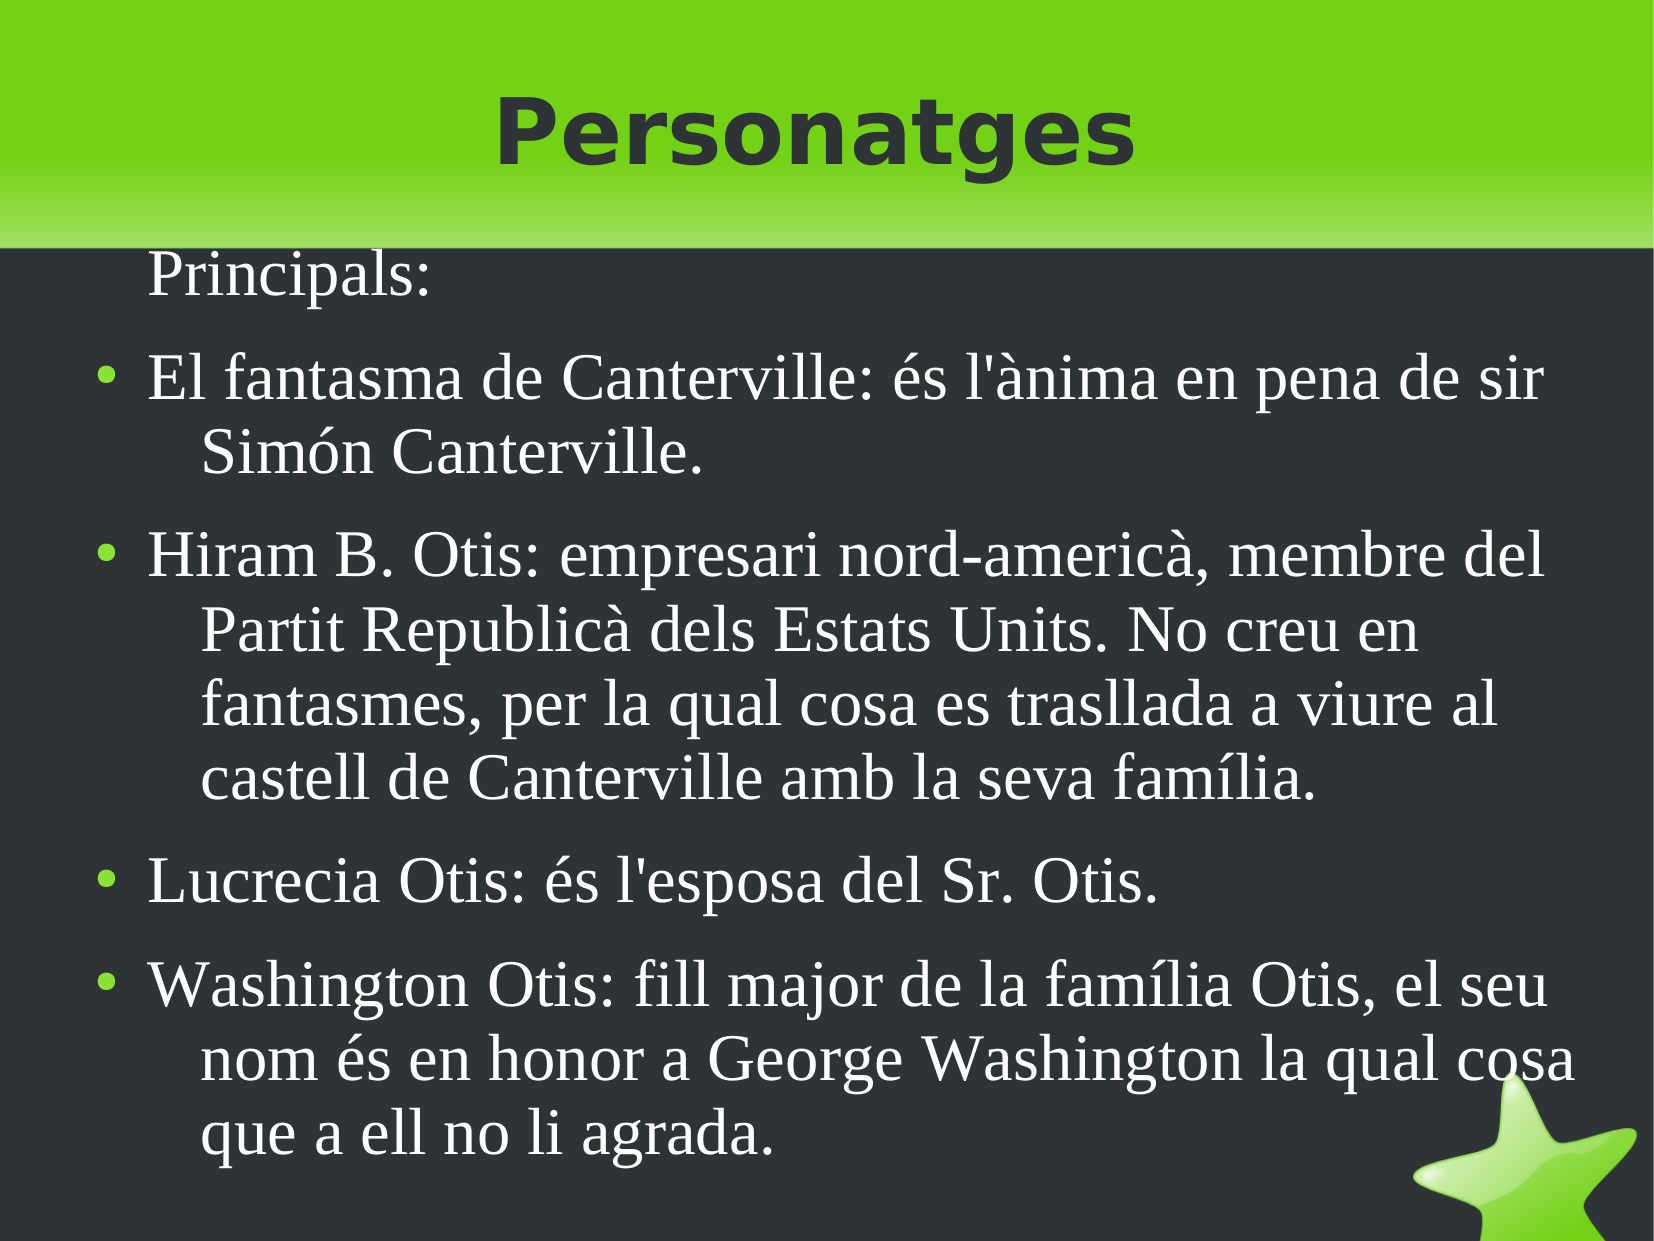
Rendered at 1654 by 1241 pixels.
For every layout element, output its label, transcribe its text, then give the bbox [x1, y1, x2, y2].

picture [0, 0, 1654, 1241]
title Personatges [76, 36, 1565, 229]
list Principals: El fantasma de Canterville: és l'ànima en pena de sir Simón Canterville. Hiram B. Otis: empresari nord-americà, membre del Partit Republicà dels Estats Units. No creu en fantasmes, per la qual cosa es trasllada a viure al castell de Canterville amb la seva família. Lucrecia Otis: és l'esposa del Sr. Otis. Washington Otis: fill major de la família Otis, el seu nom és en honor a George Washington la qual cosa que a ell no li agrada. [59, 236, 1654, 1241]
